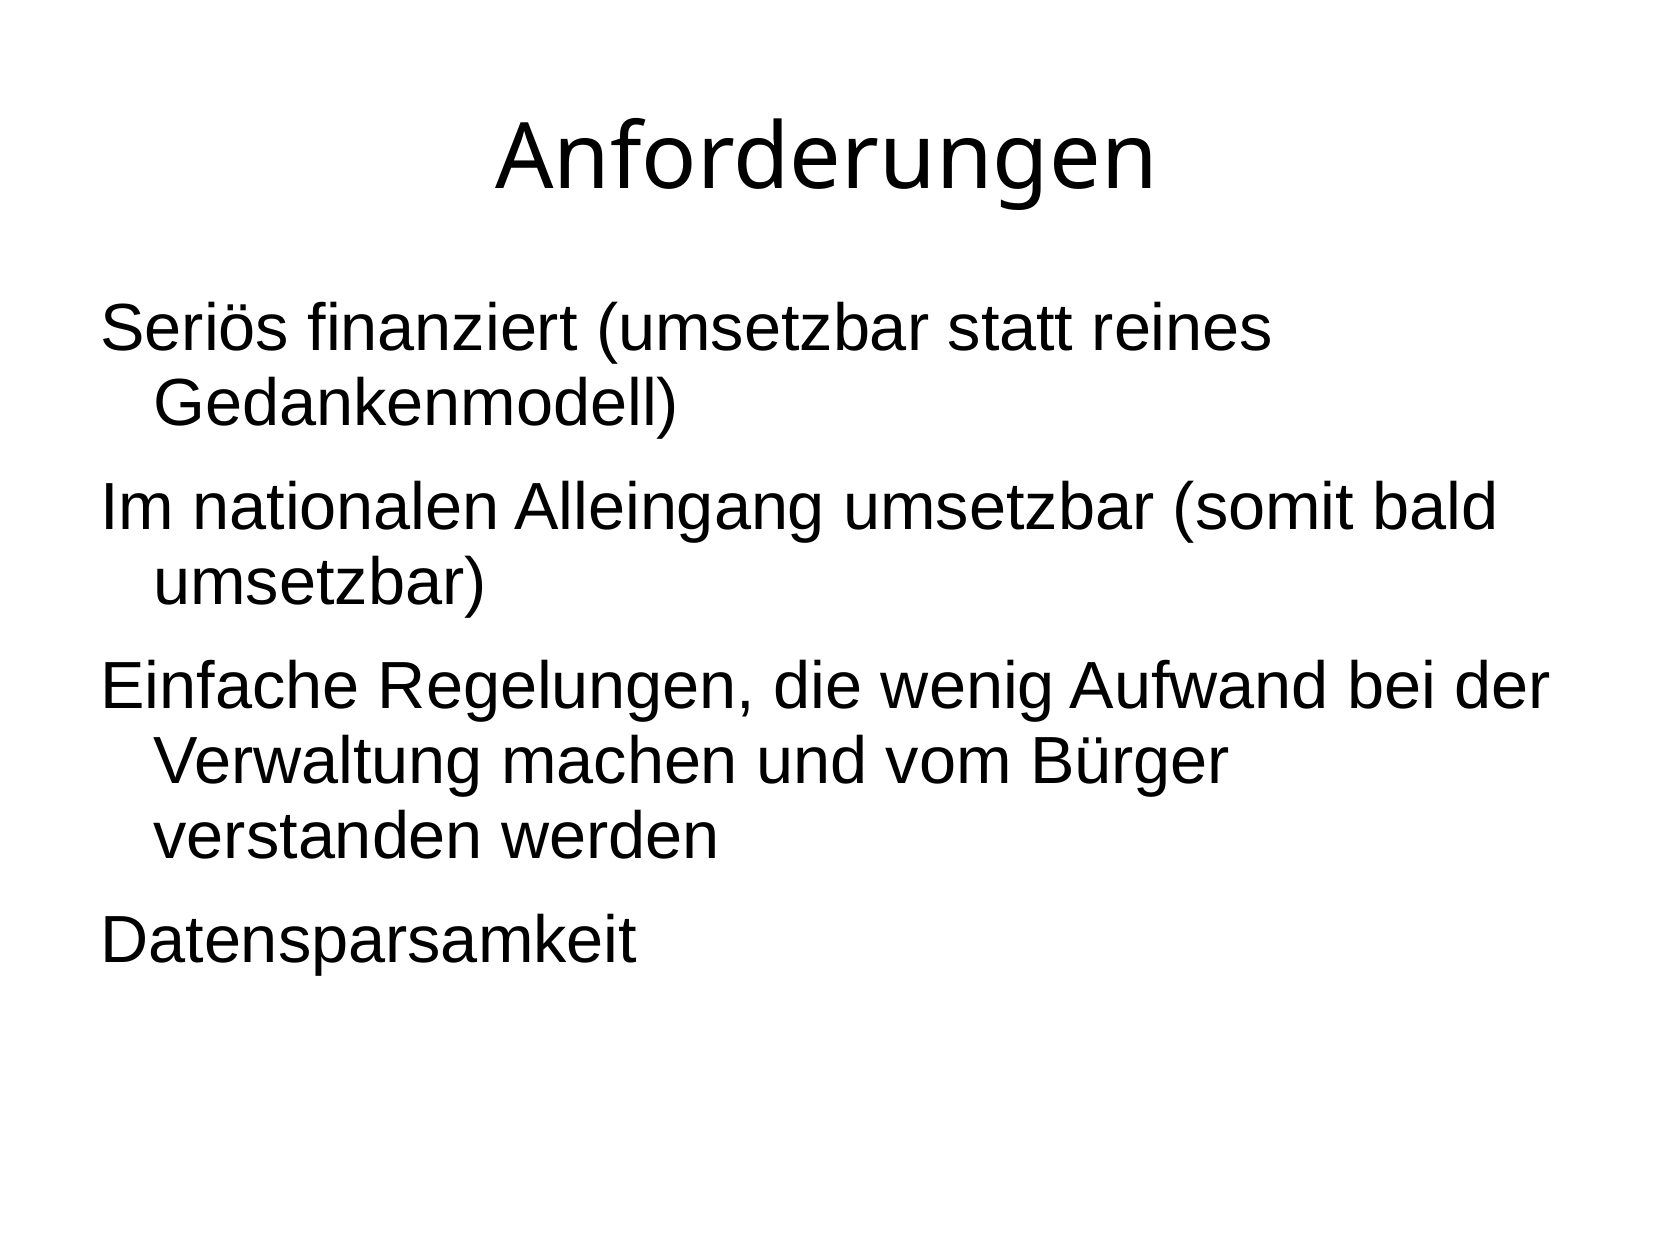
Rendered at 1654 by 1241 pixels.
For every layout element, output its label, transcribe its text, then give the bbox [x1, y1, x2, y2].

list Seriös finanziert (umsetzbar statt reines Gedankenmodell) Im nationalen Alleingang umsetzbar (somit bald umsetzbar) Einfache Regelungen, die wenig Aufwand bei der Verwaltung machen und vom Bürger verstanden werden Datensparsamkeit [82, 290, 1571, 1094]
title Anforderungen [82, 56, 1571, 250]
